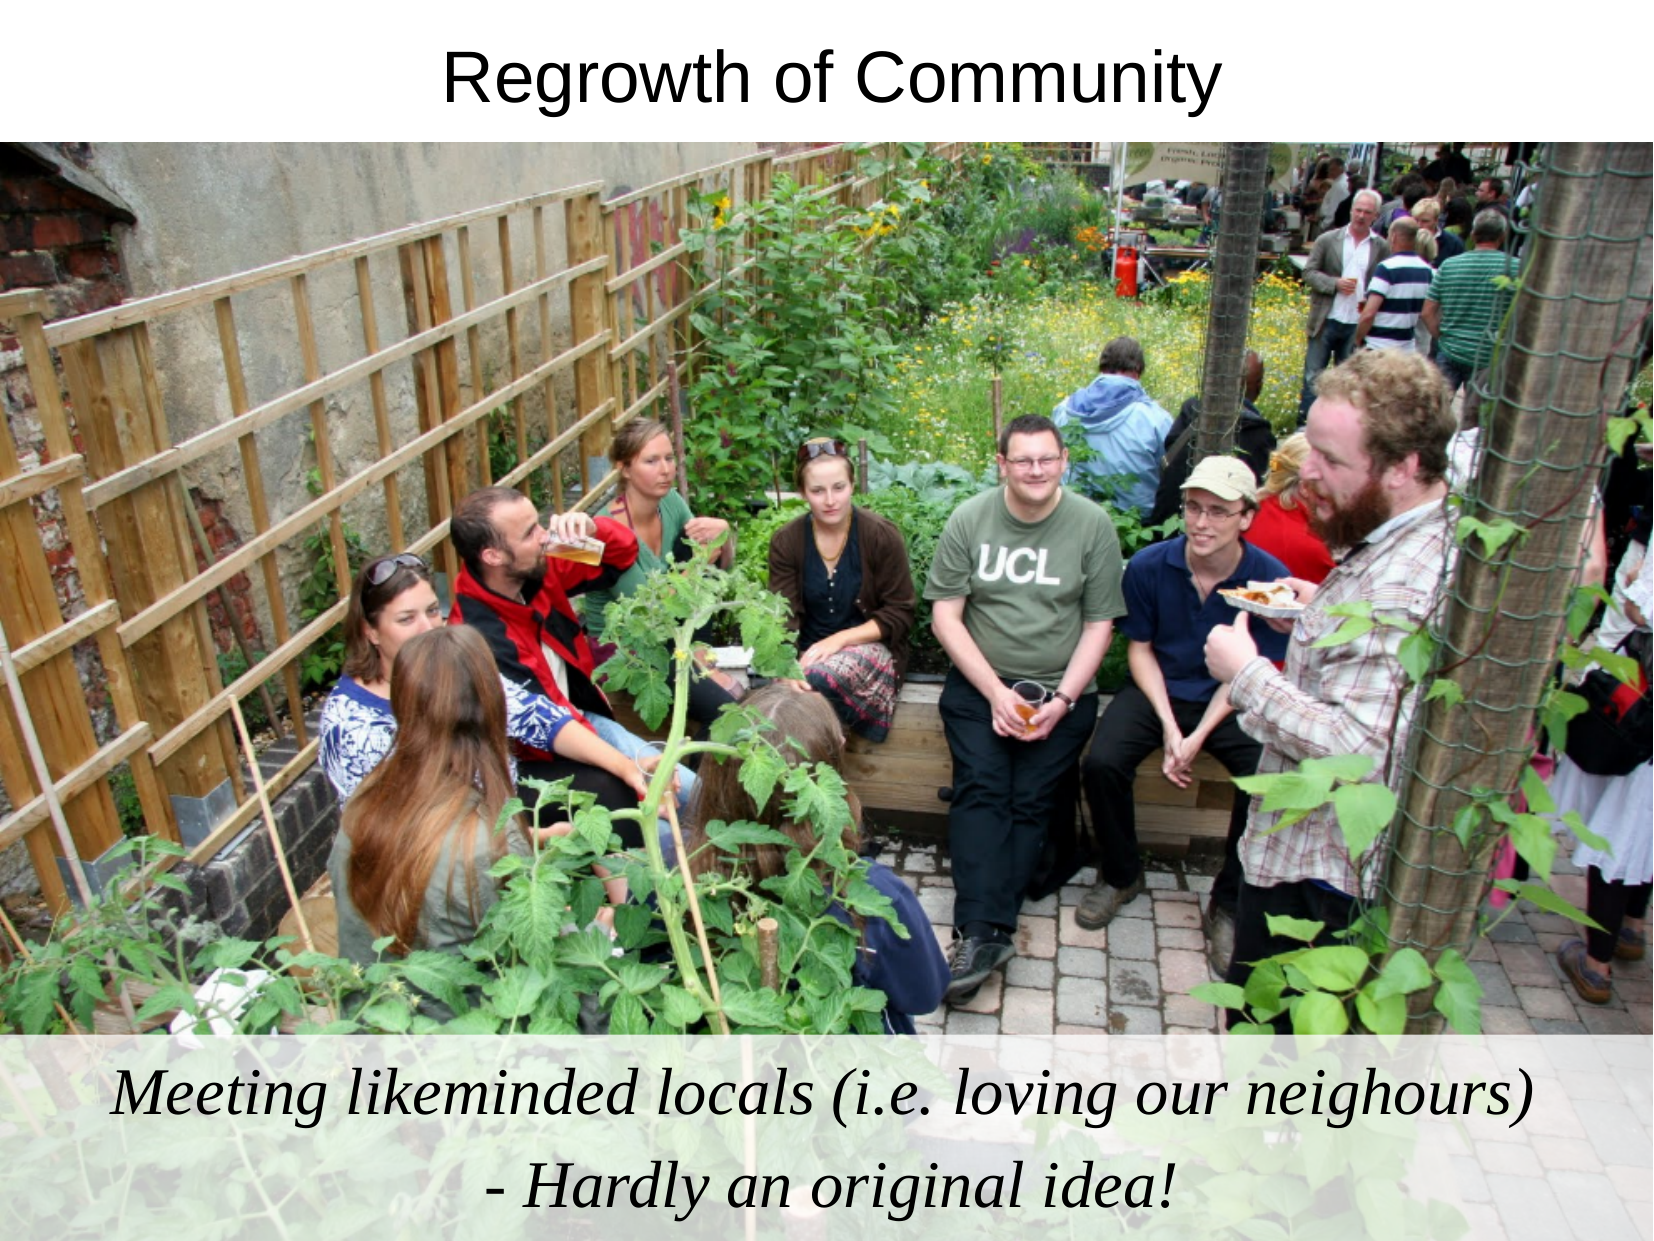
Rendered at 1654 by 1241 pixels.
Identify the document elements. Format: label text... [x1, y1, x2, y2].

text_box Regrowth of Community [11, 35, 1653, 125]
text_box Meeting likeminded locals (i.e. loving our neighours) - Hardly an original idea! [8, 1052, 1640, 1229]
text_box [0, 1034, 1653, 1241]
picture [0, 142, 1653, 1034]
